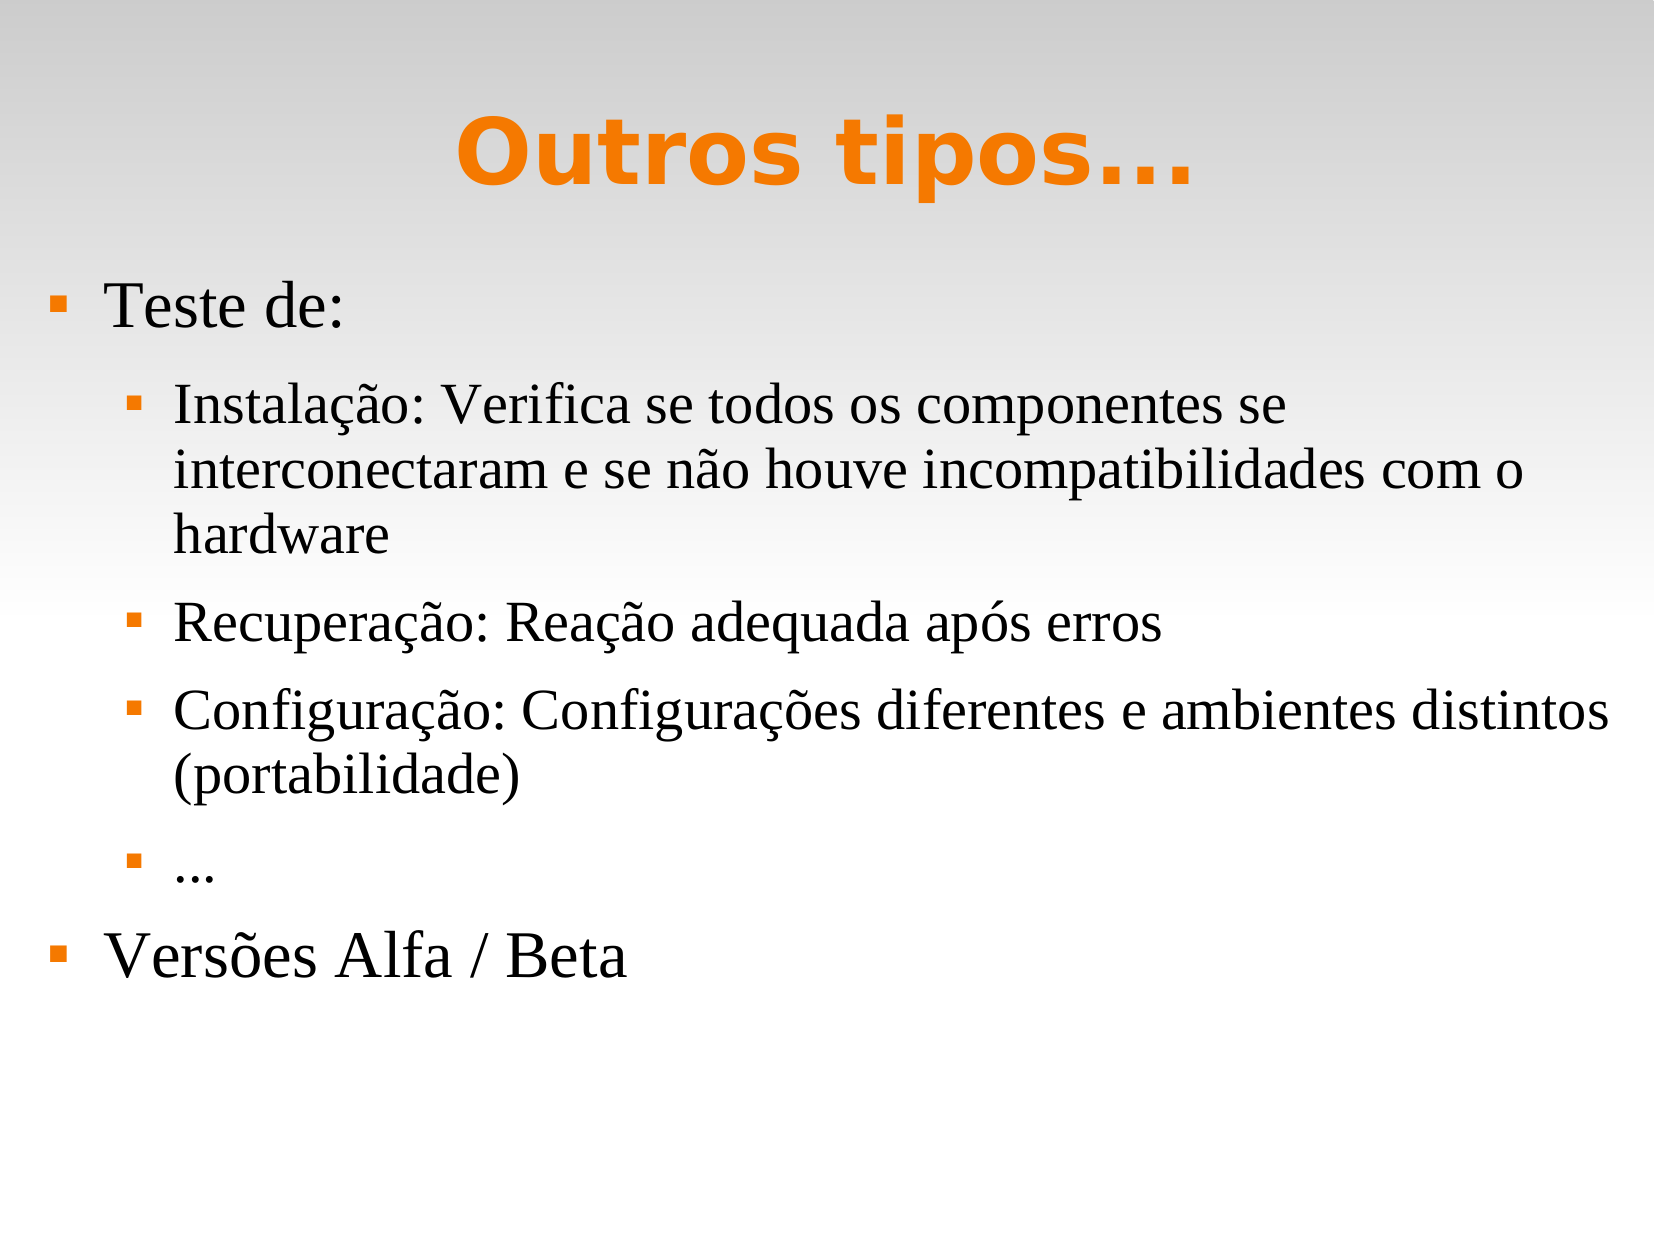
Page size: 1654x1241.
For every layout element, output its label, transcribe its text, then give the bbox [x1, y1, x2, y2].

list Teste de: Instalação: Verifica se todos os componentes se interconectaram e se não houve incompatibilidades com o hardware Recuperação: Reação adequada após erros Configuração: Configurações diferentes e ambientes distintos (portabilidade) ... Versões Alfa / Beta [32, 268, 1618, 1198]
title Outros tipos... [82, 49, 1571, 257]
